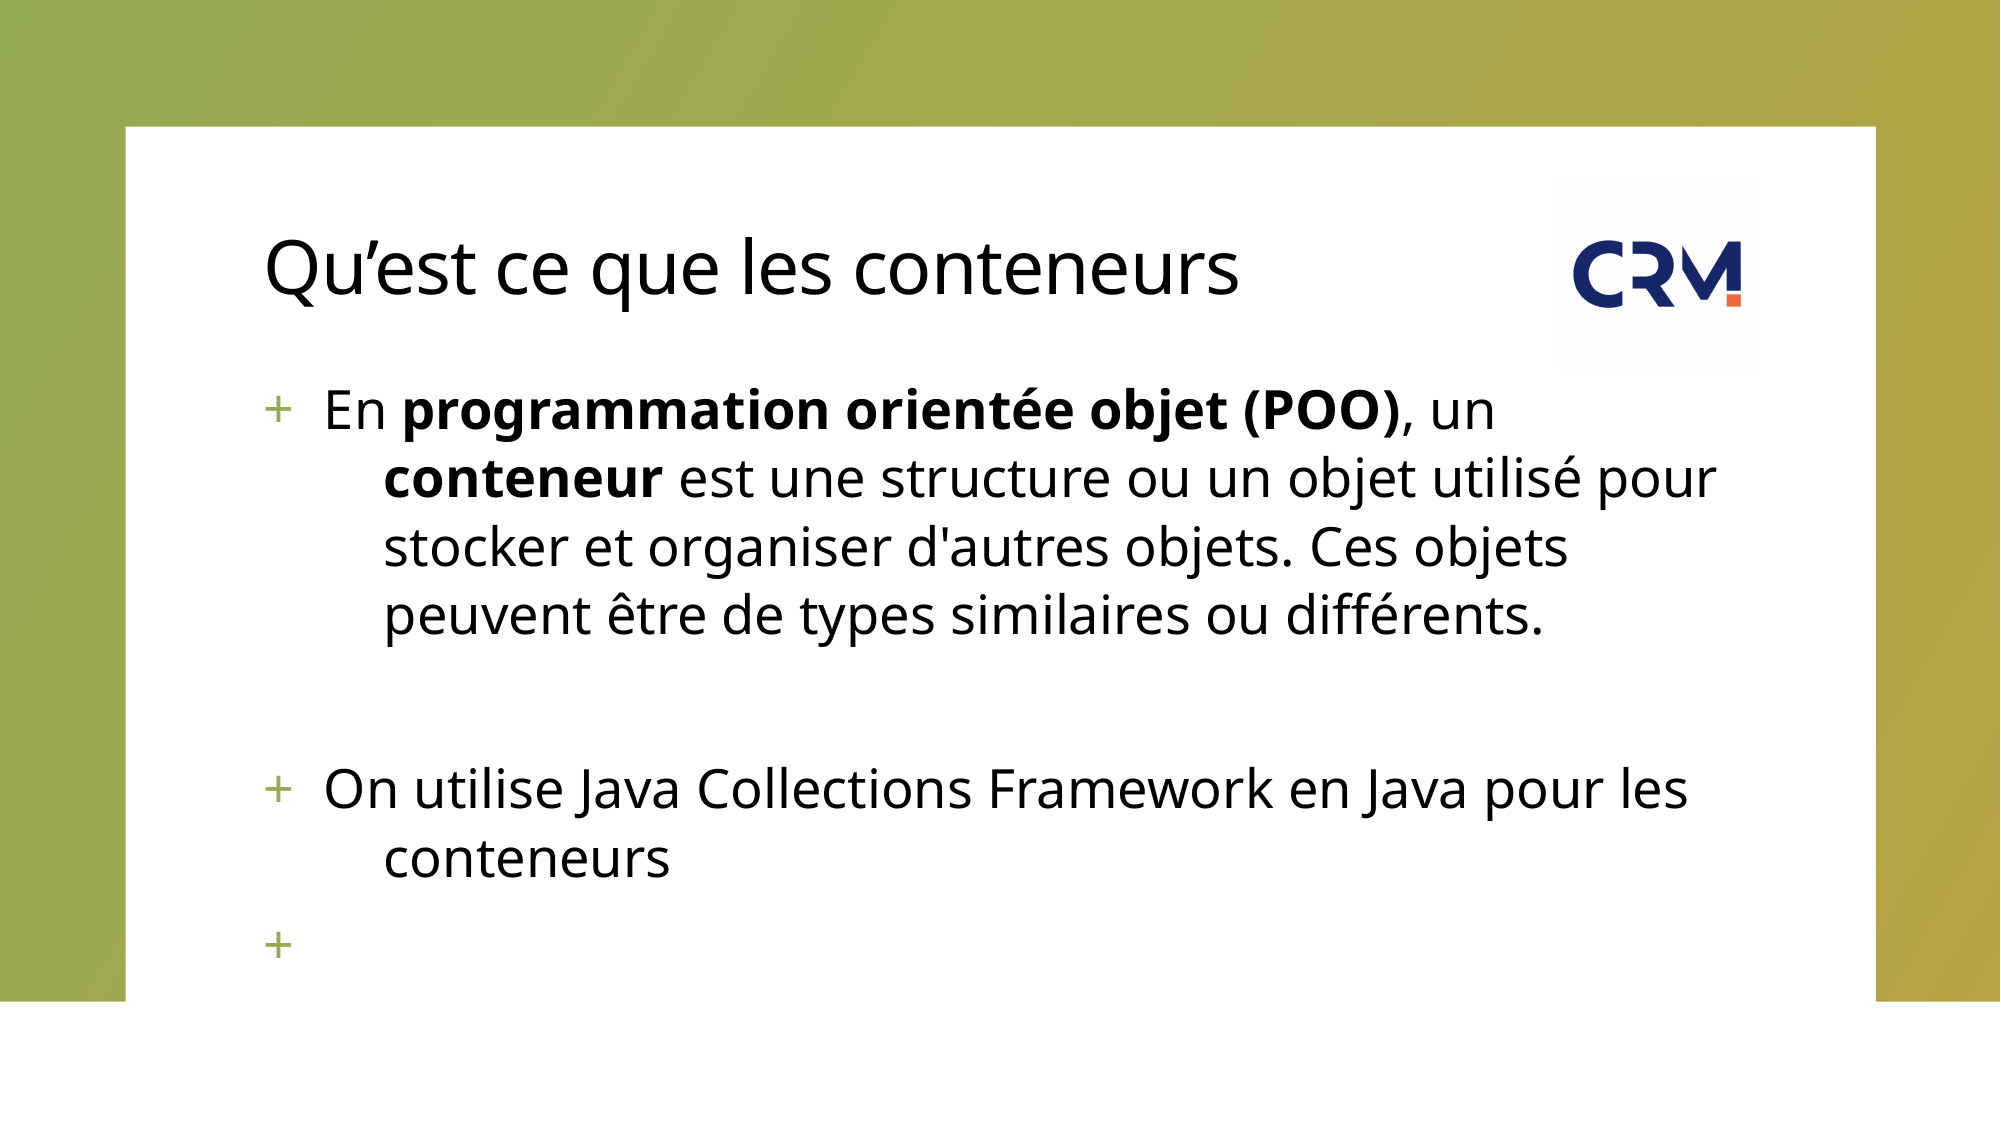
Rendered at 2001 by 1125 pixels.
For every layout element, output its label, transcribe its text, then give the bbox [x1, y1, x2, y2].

list En programmation orientée objet (POO), un conteneur est une structure ou un objet utilisé pour stocker et organiser d'autres objets. Ces objets peuvent être de types similaires ou différents. On utilise Java Collections Framework en Java pour les conteneurs [248, 364, 1749, 950]
title Qu’est ce que les conteneurs [248, 219, 1558, 339]
picture [1558, 175, 1756, 373]
